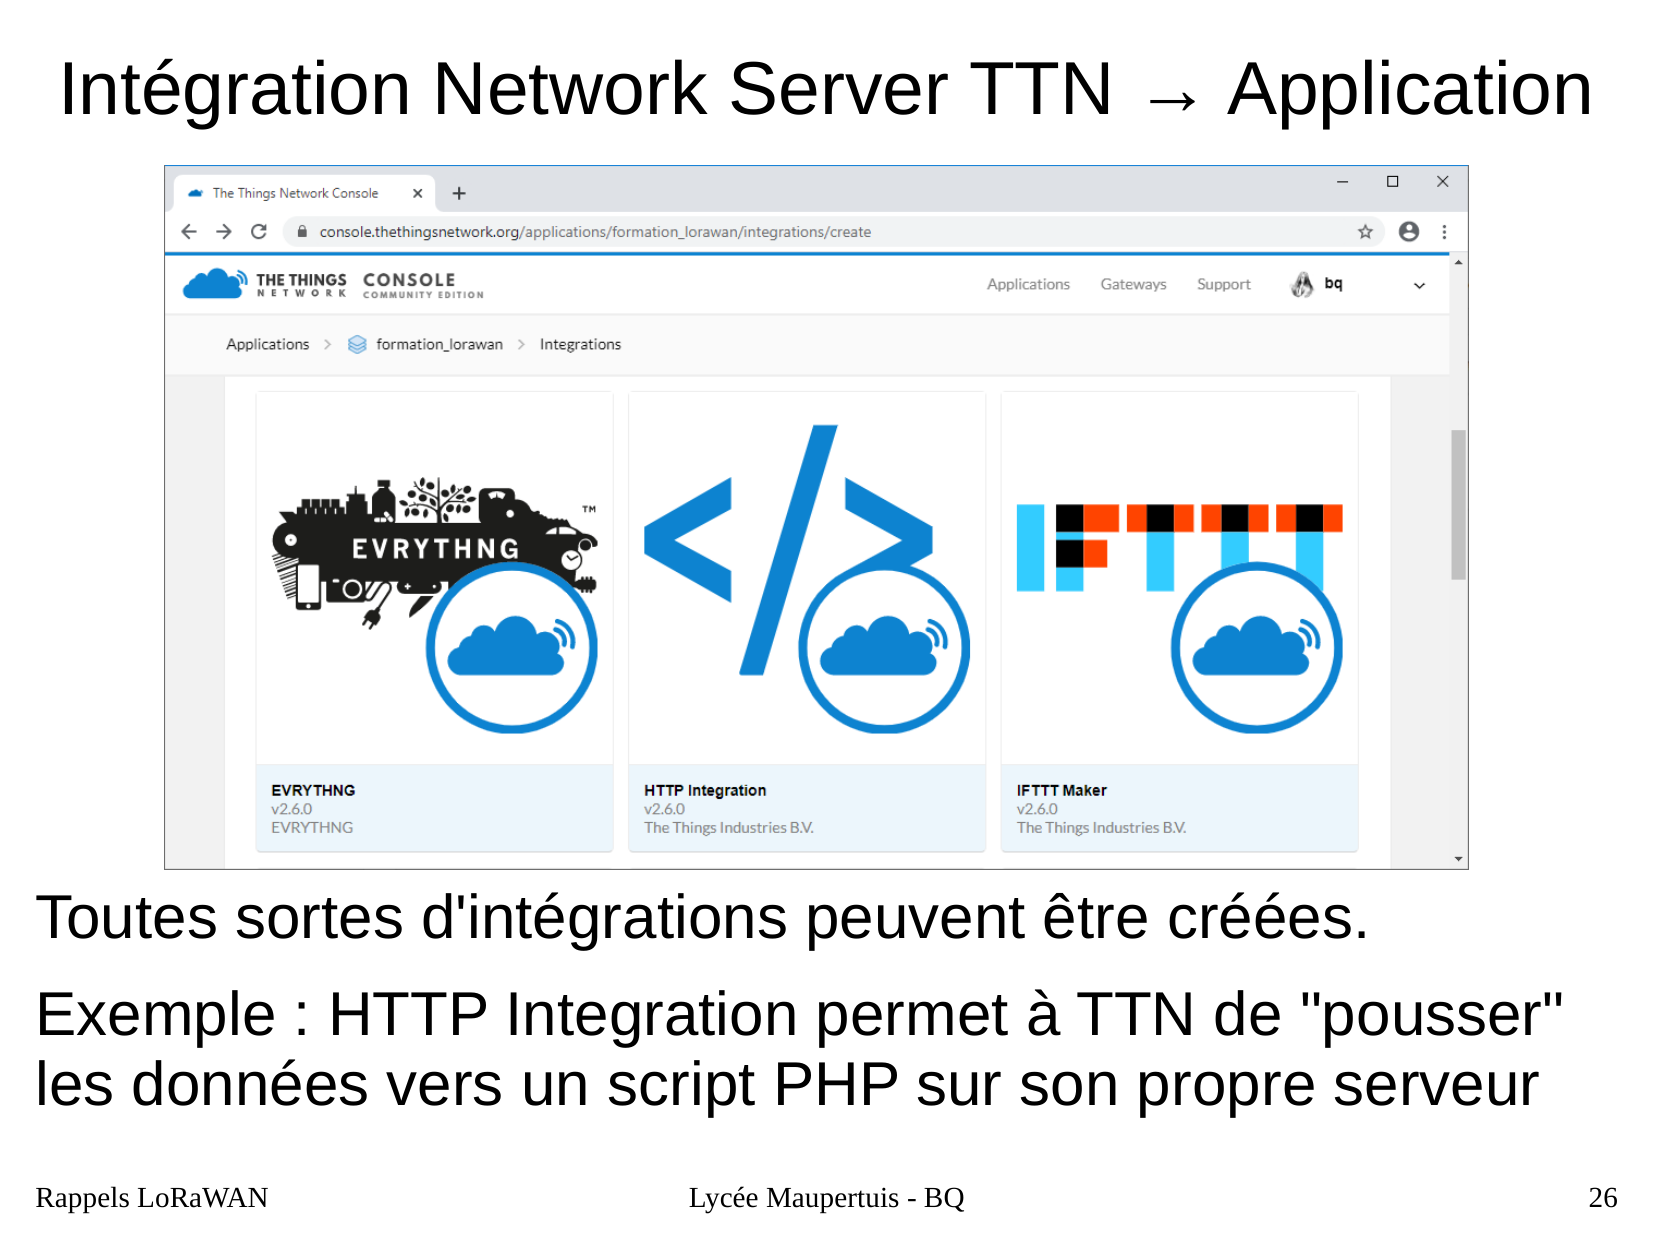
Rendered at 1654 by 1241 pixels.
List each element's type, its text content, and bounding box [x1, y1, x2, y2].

picture [164, 165, 1469, 870]
list Toutes sortes d'intégrations peuvent être créées. Exemple : HTTP Integration permet à TTN de "pousser" les données vers un script PHP sur son propre serveur [35, 882, 1619, 1170]
title Intégration Network Server TTN → Application [35, 35, 1619, 142]
